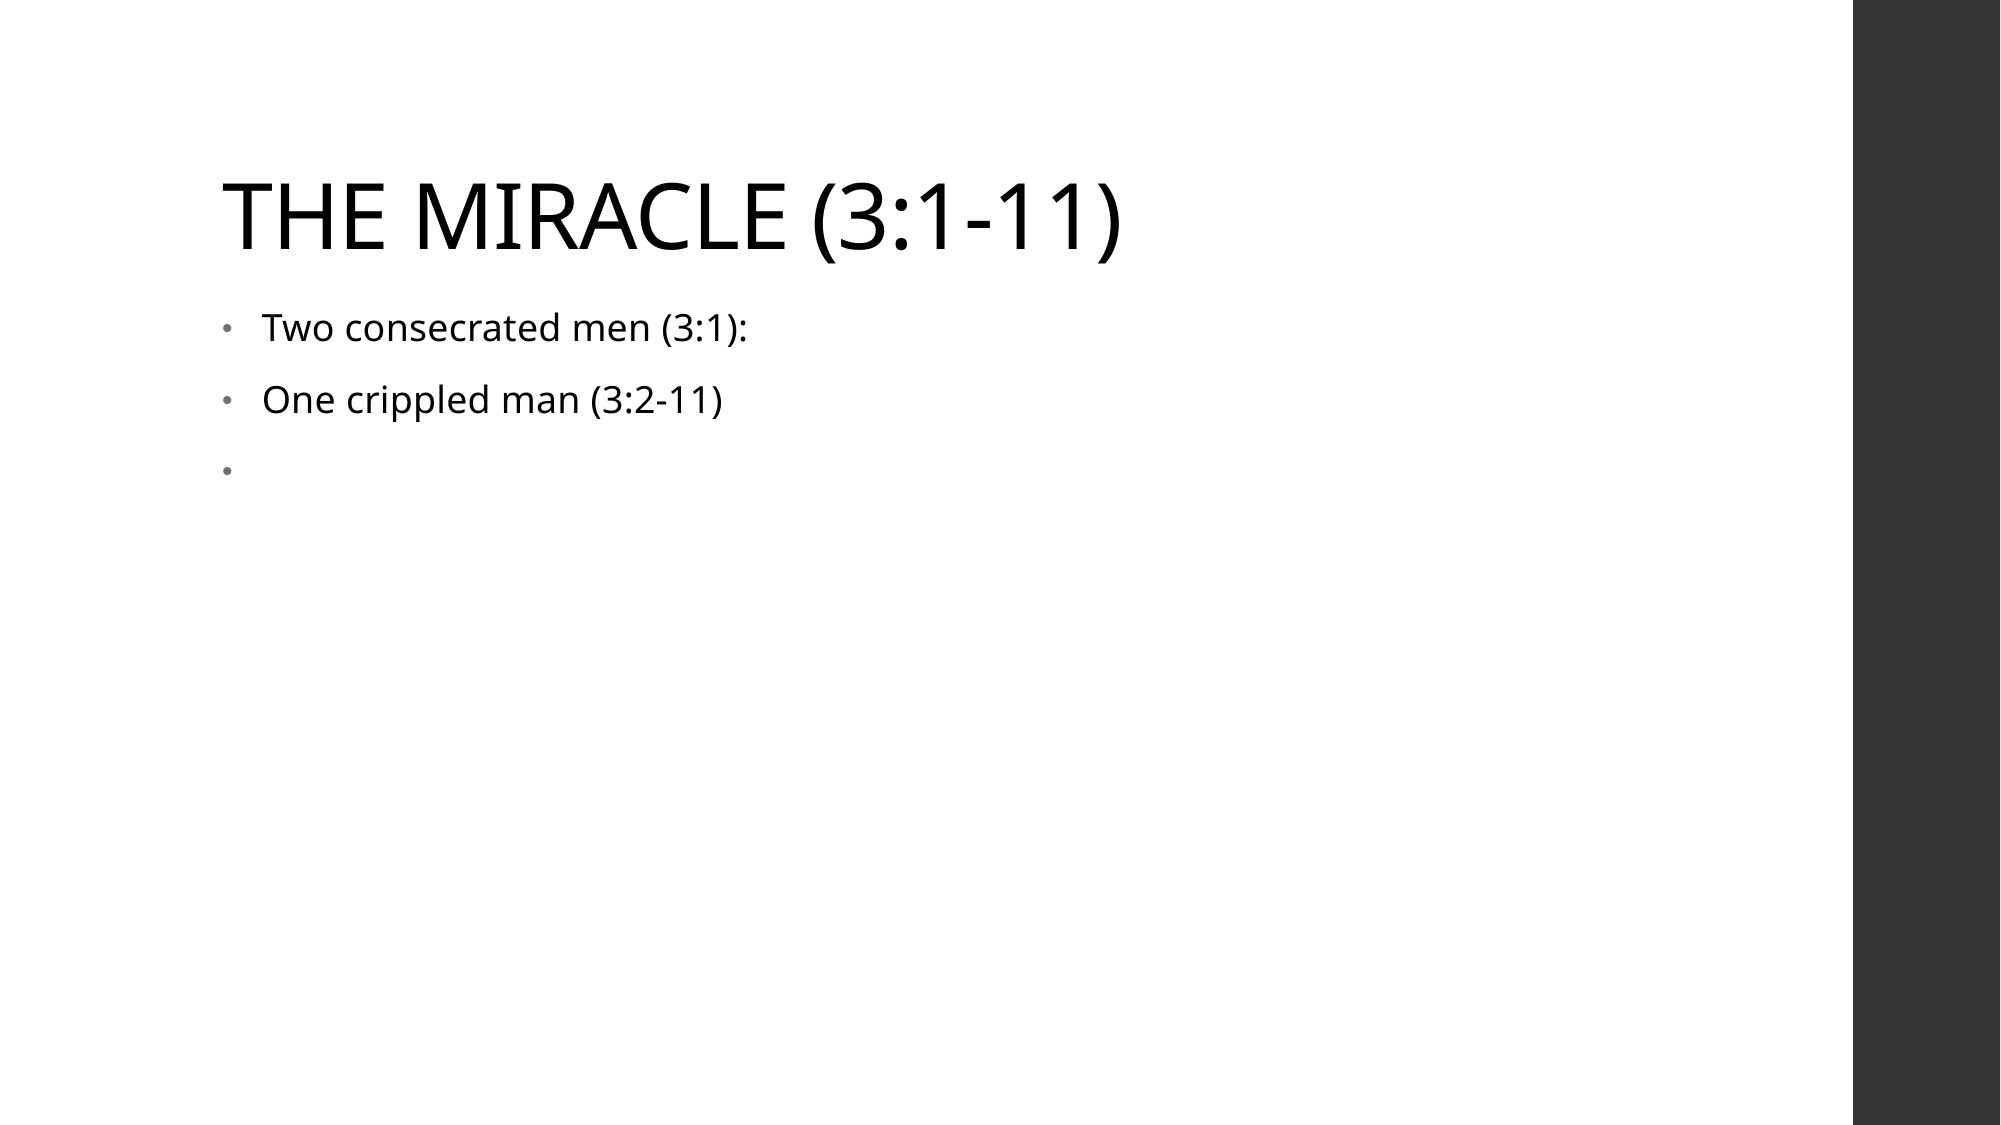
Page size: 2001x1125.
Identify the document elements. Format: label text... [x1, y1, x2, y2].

list Two consecrated men (3:1): One crippled man (3:2-11) [206, 299, 1617, 1014]
title THE MIRACLE (3:1-11) [206, 60, 1797, 278]
